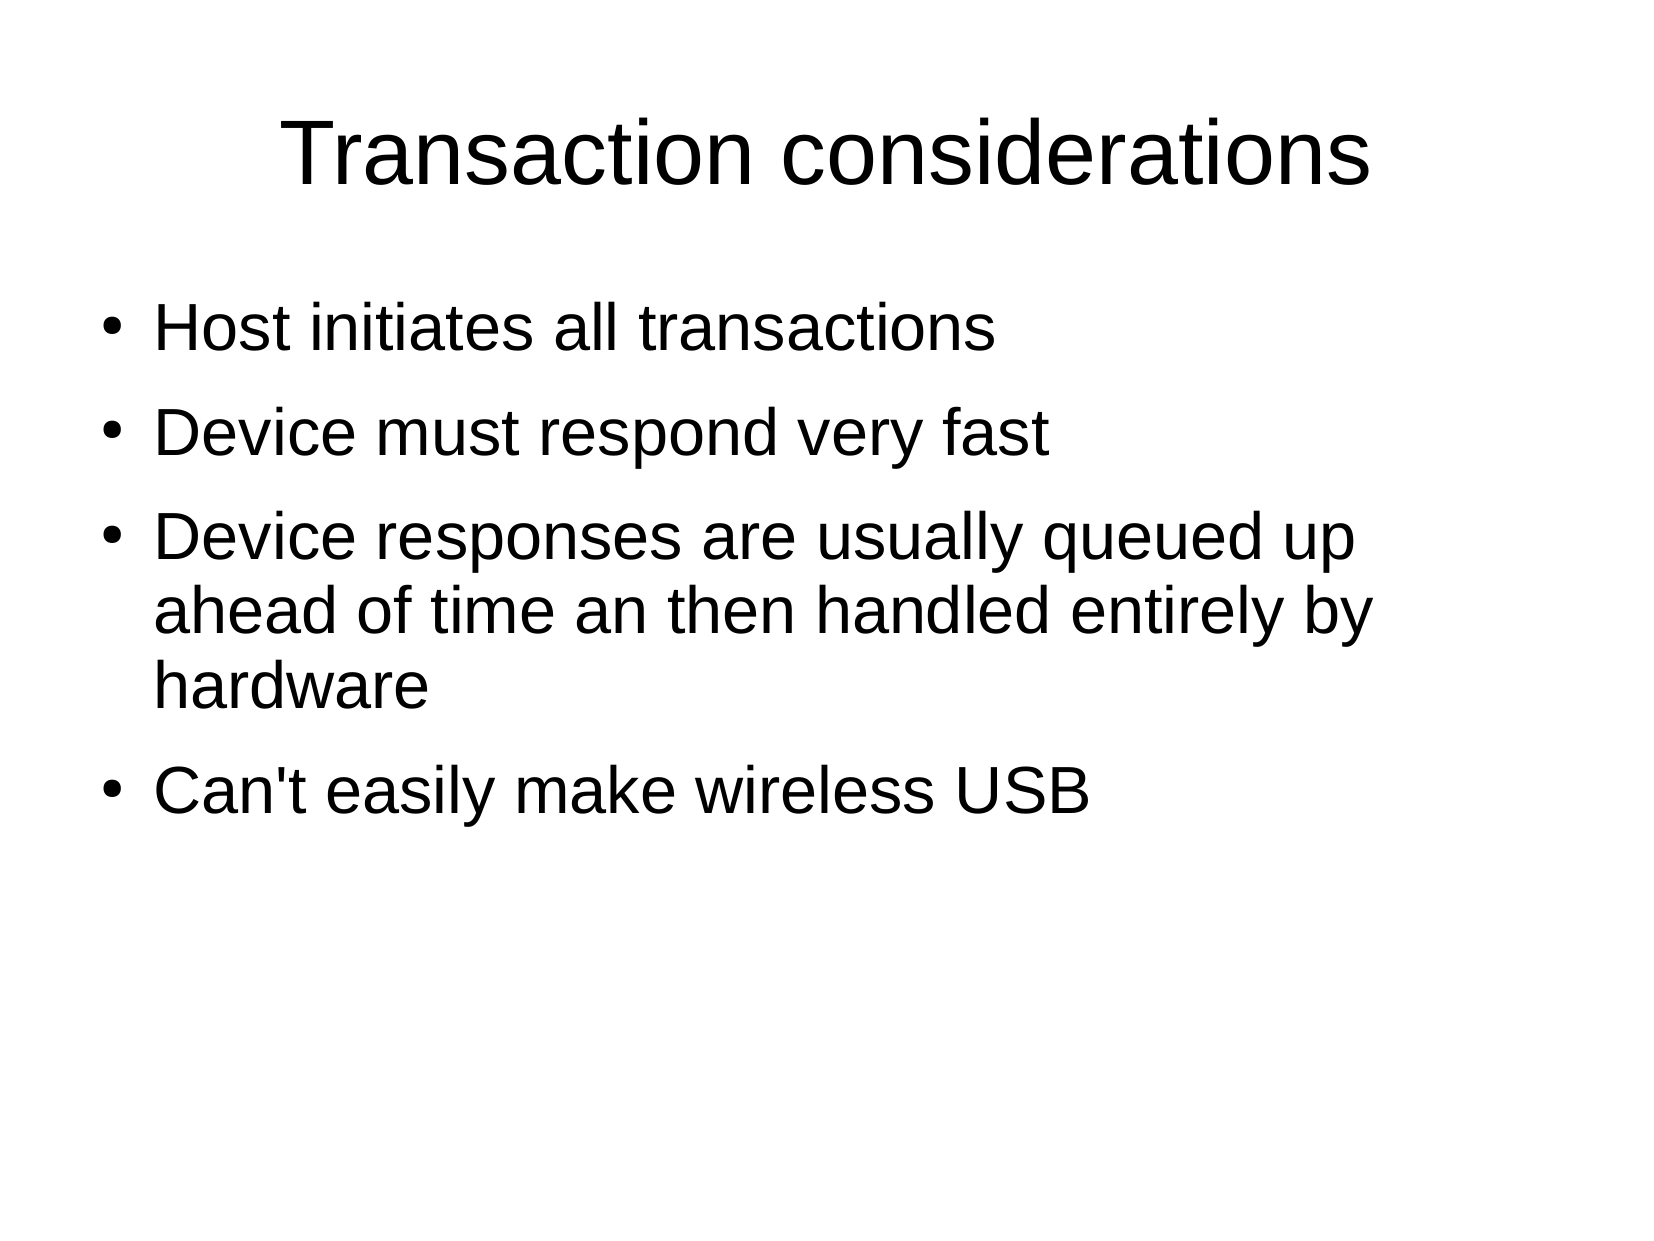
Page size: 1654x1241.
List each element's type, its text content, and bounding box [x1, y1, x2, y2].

list Host initiates all transactions Device must respond very fast Device responses are usually queued up ahead of time an then handled entirely by hardware Can't easily make wireless USB [82, 290, 1441, 1010]
title Transaction considerations [82, 49, 1571, 257]
